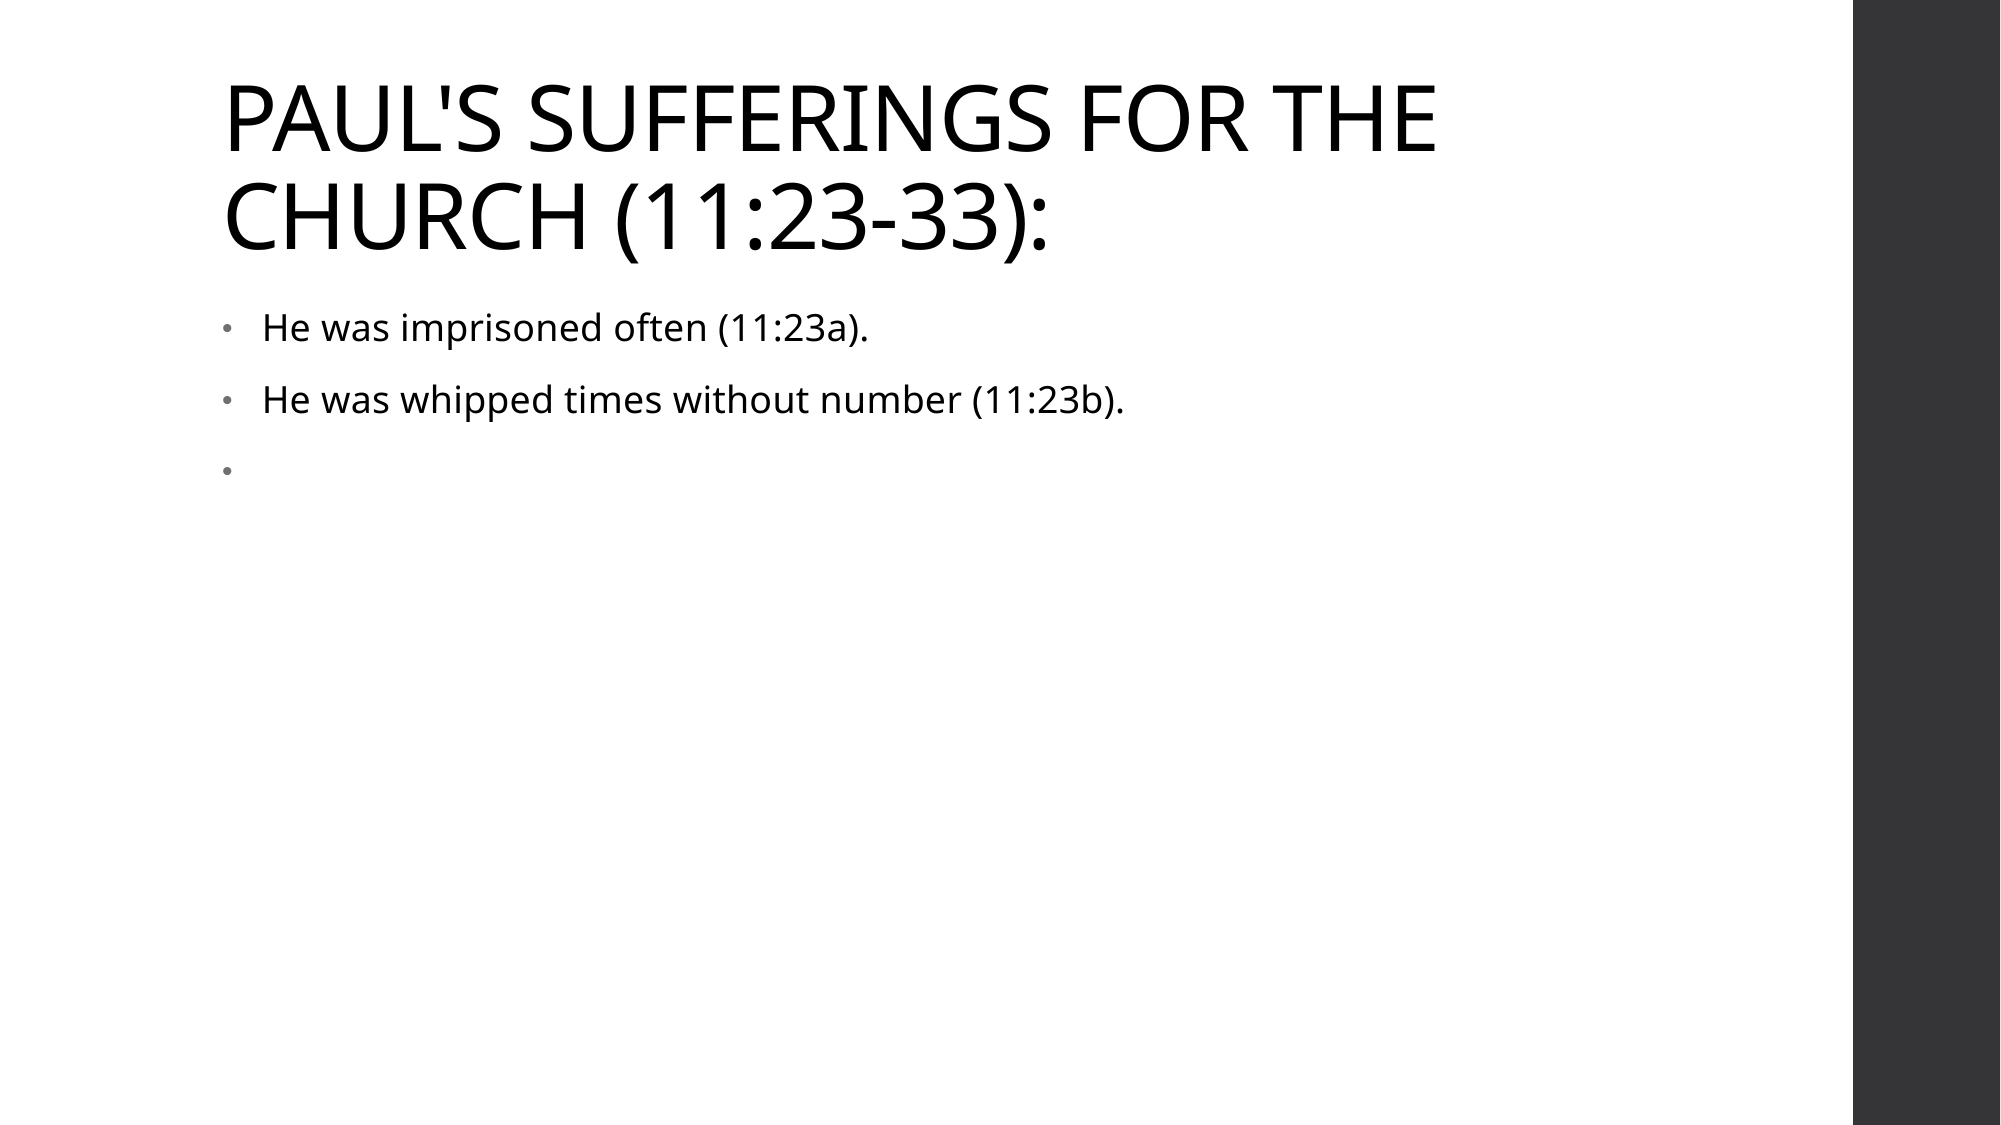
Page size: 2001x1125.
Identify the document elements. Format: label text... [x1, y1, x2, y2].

title PAUL'S SUFFERINGS FOR THE CHURCH (11:23-33): [206, 60, 1797, 278]
list He was imprisoned often (11:23a). He was whipped times without number (11:23b). [206, 299, 1617, 1014]
